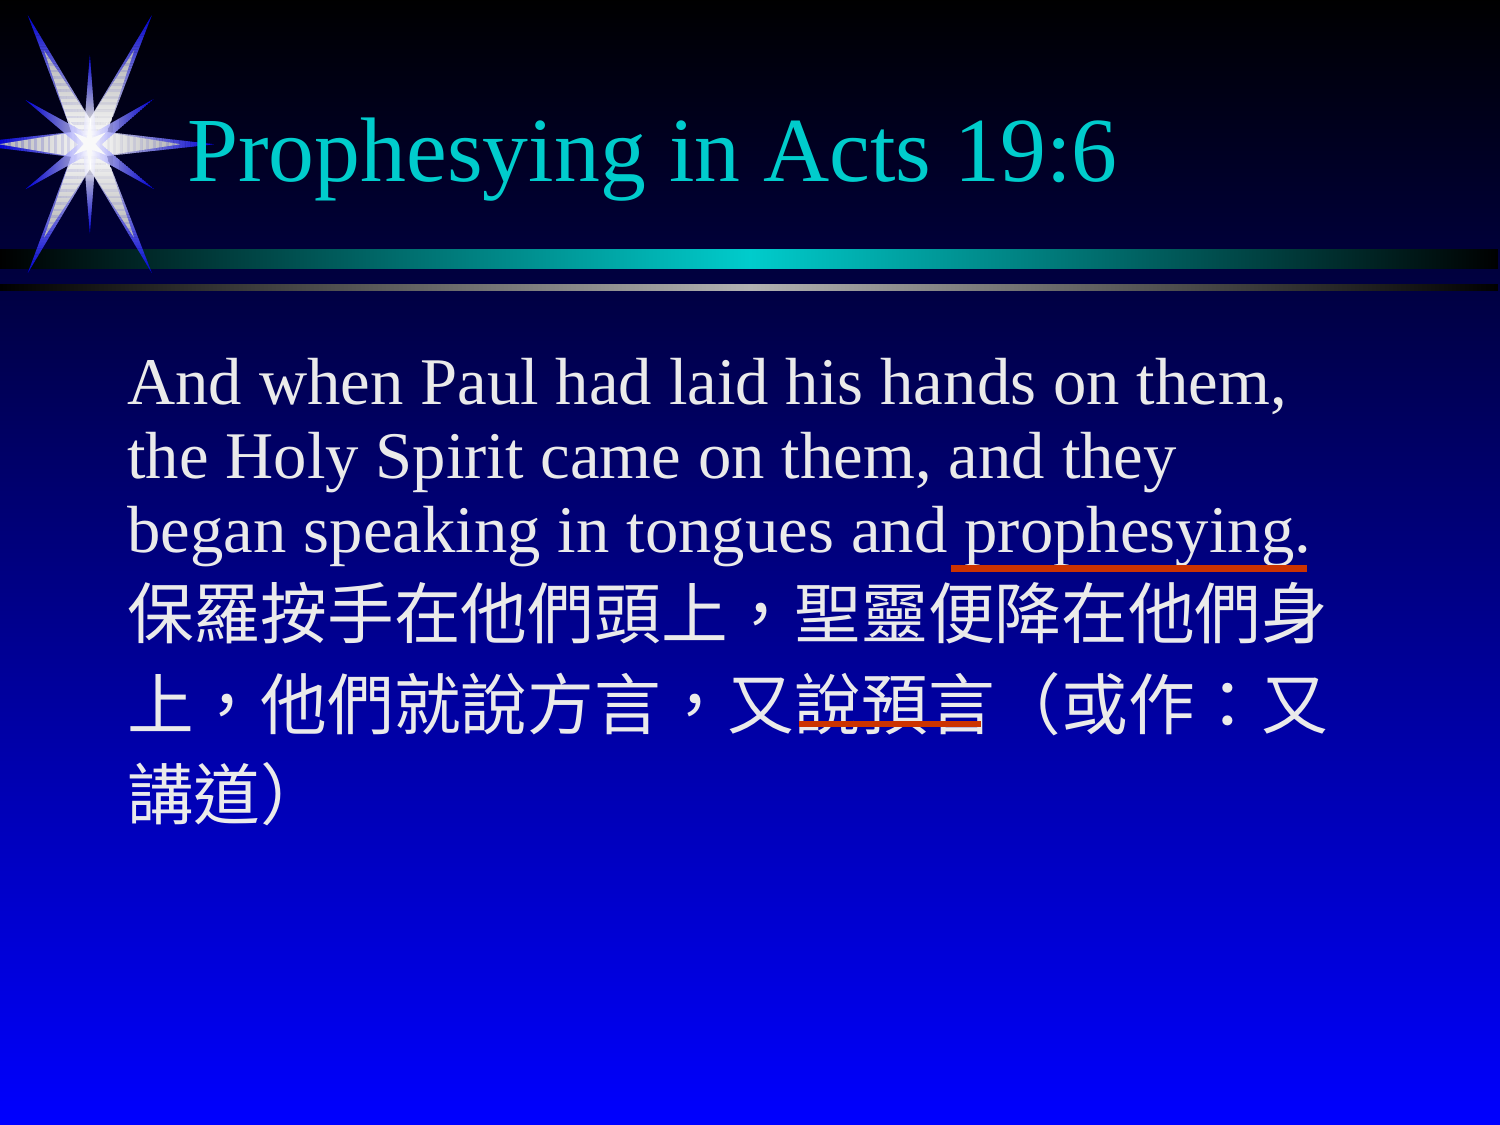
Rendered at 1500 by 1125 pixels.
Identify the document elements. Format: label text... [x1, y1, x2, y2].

title Prophesying in Acts 19:6 [187, 56, 1463, 244]
text_box And when Paul had laid his hands on them, the Holy Spirit came on them, and they began speaking in tongues and prophesying. 保羅按手在他們頭上，聖靈便降在他們身上，他們就說方言，又說預言（或作：又講道） [112, 337, 1351, 808]
